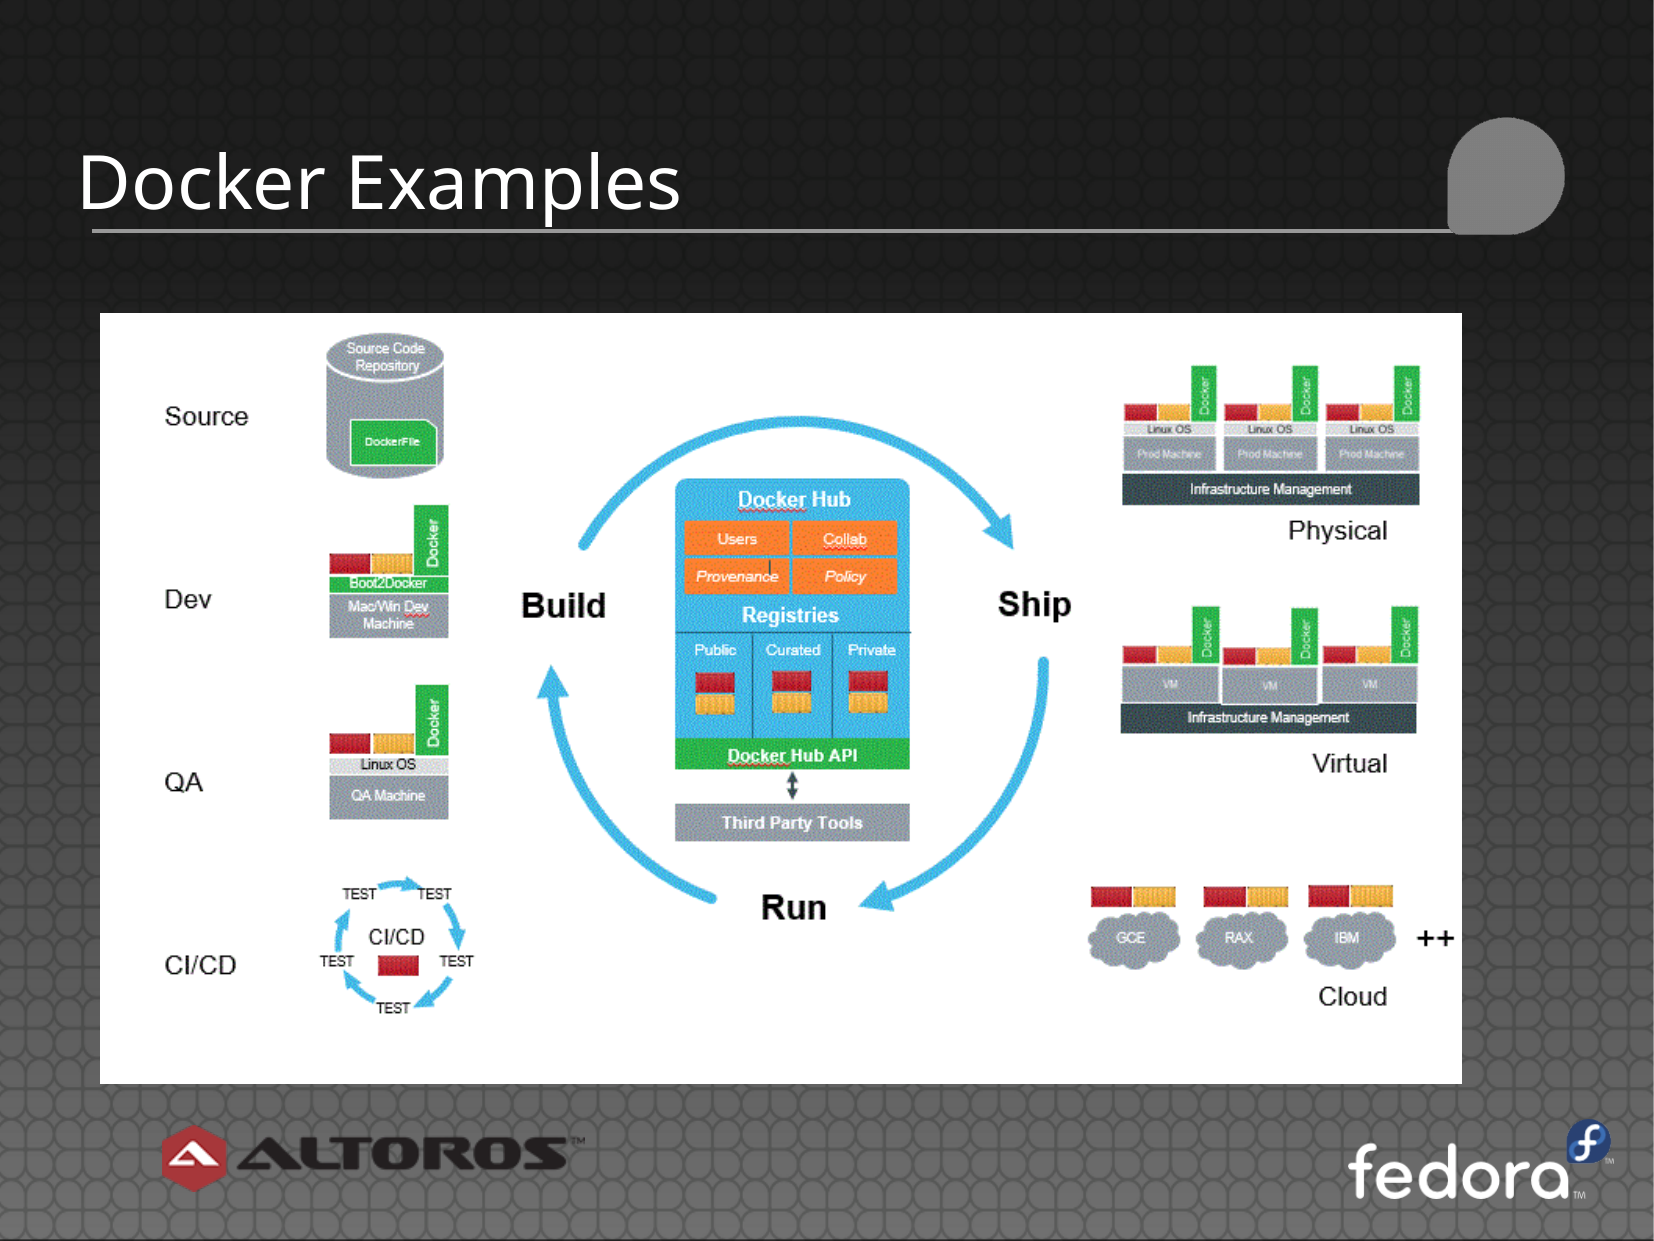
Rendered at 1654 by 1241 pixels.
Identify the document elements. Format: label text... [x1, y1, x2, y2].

picture [0, 0, 1654, 1241]
title Docker Examples [76, 112, 1566, 249]
